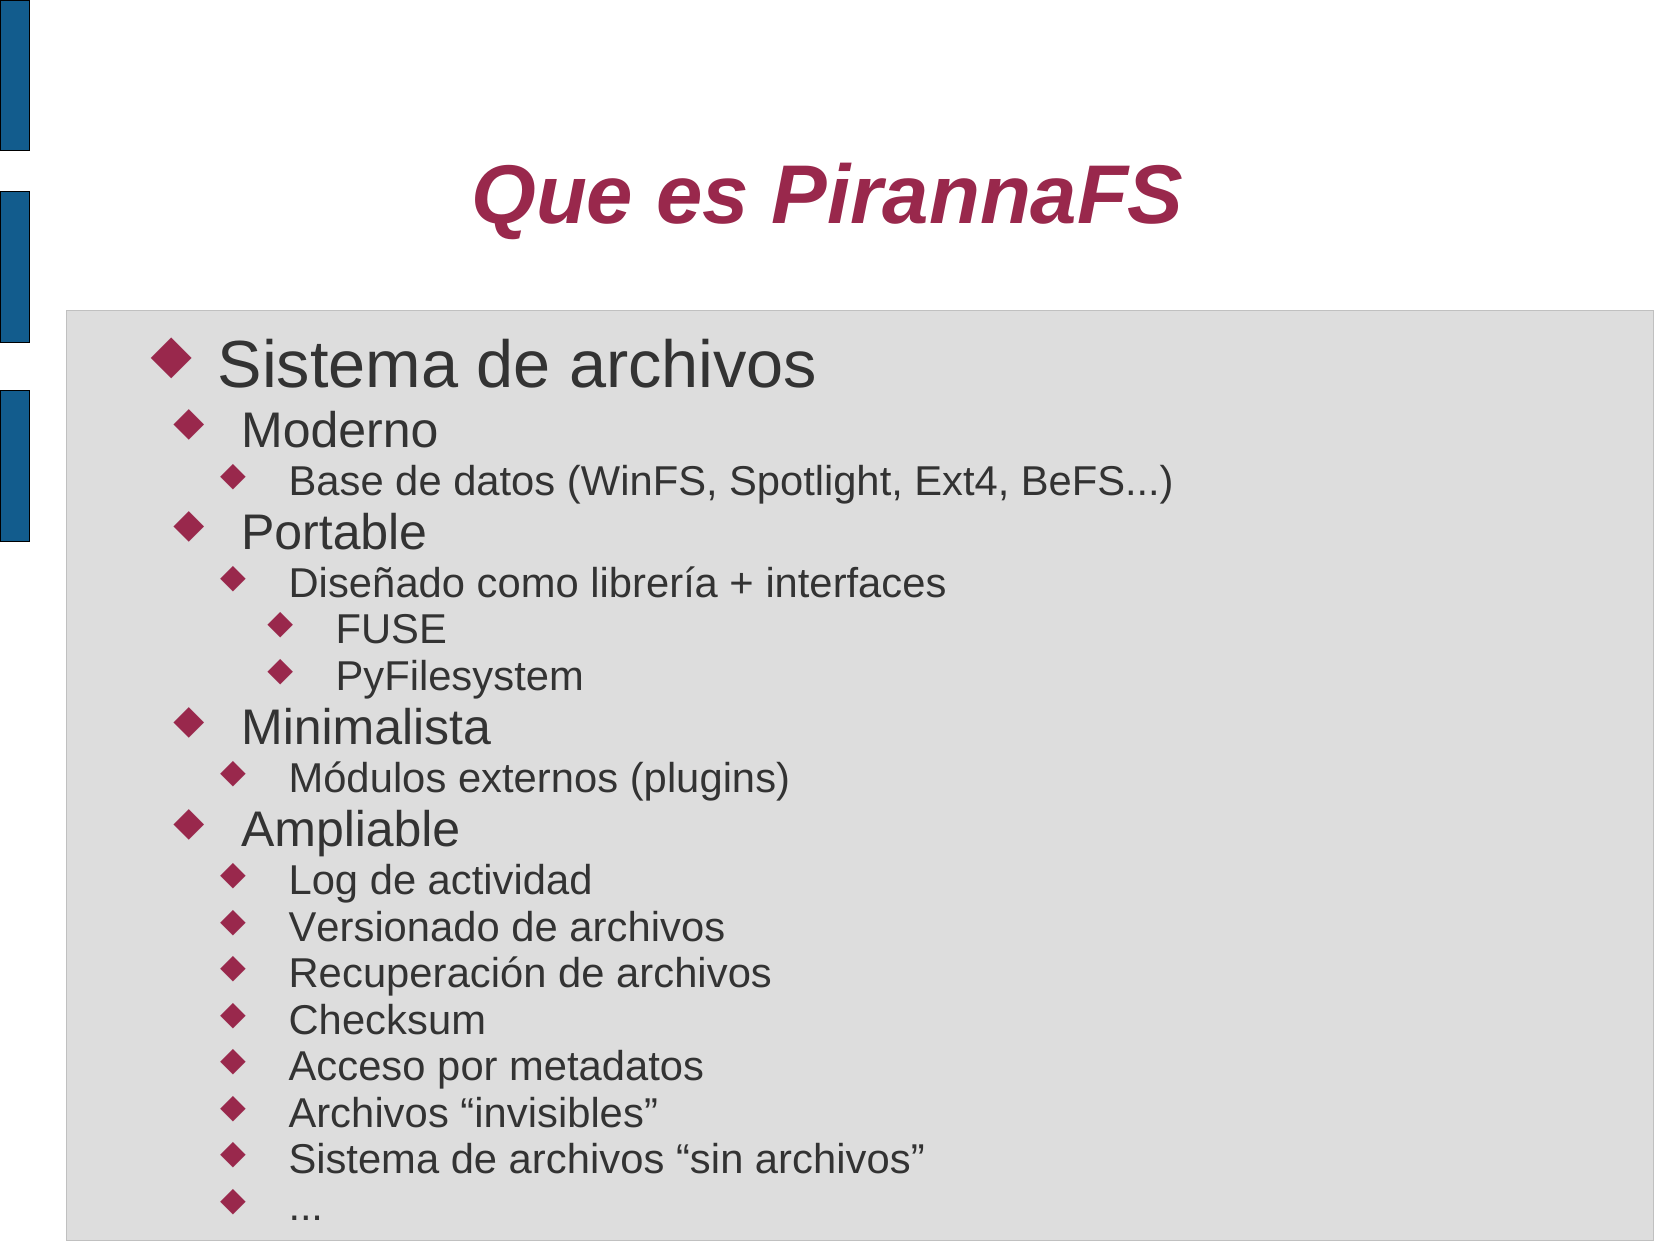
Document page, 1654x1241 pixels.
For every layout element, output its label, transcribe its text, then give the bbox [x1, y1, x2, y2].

list Sistema de archivos Moderno Base de datos (WinFS, Spotlight, Ext4, BeFS...) Portable Diseñado como librería + interfaces FUSE PyFilesystem Minimalista Módulos externos (plugins) Ampliable Log de actividad Versionado de archivos Recuperación de archivos Checksum Acceso por metadatos Archivos “invisibles” Sistema de archivos “sin archivos” ... [134, 327, 1516, 1230]
title Que es PirannaFS [121, 91, 1534, 299]
